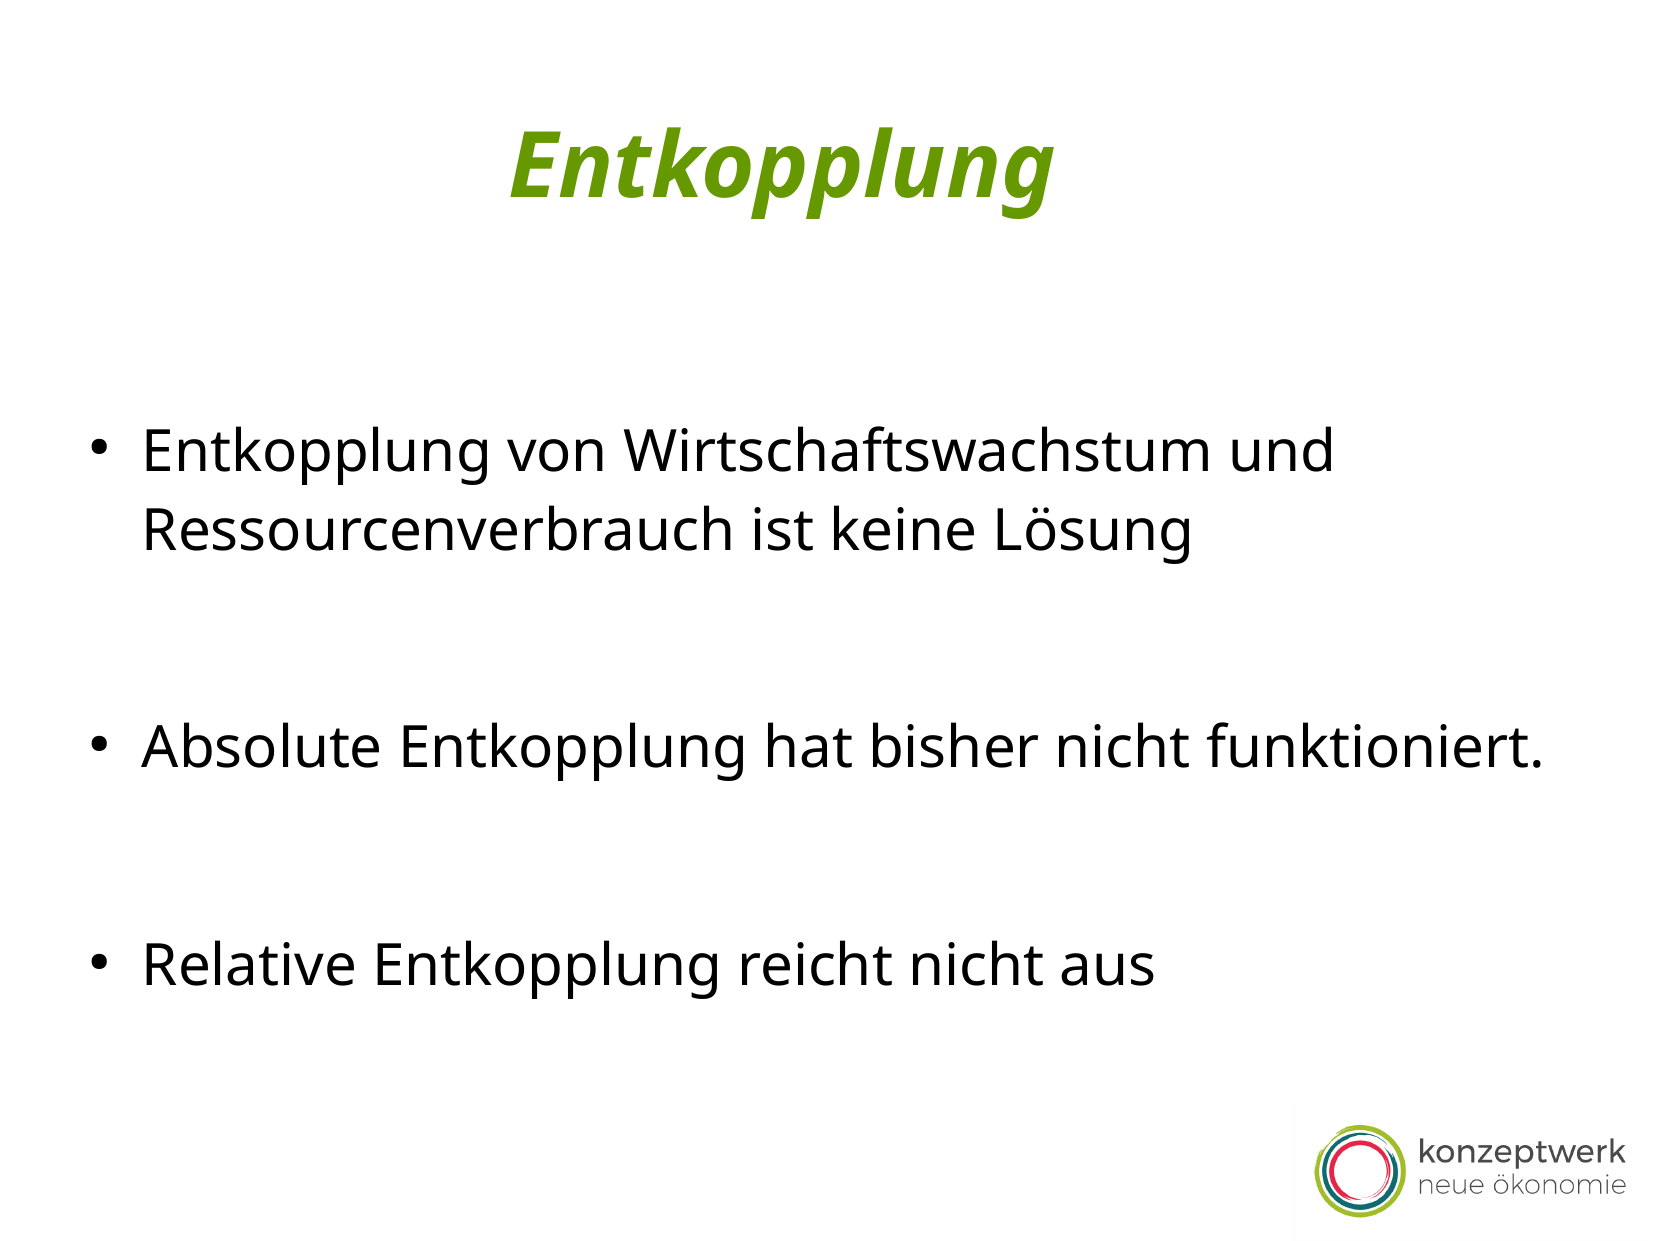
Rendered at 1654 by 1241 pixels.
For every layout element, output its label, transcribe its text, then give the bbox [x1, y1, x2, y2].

title Entkopplung [88, 55, 1406, 197]
list Entkopplung von Wirtschaftswachstum und Ressourcenverbrauch ist keine Lösung Absolute Entkopplung hat bisher nicht funktioniert. Relative Entkopplung reicht nicht aus [71, 197, 1565, 1126]
picture [1290, 1101, 1650, 1241]
